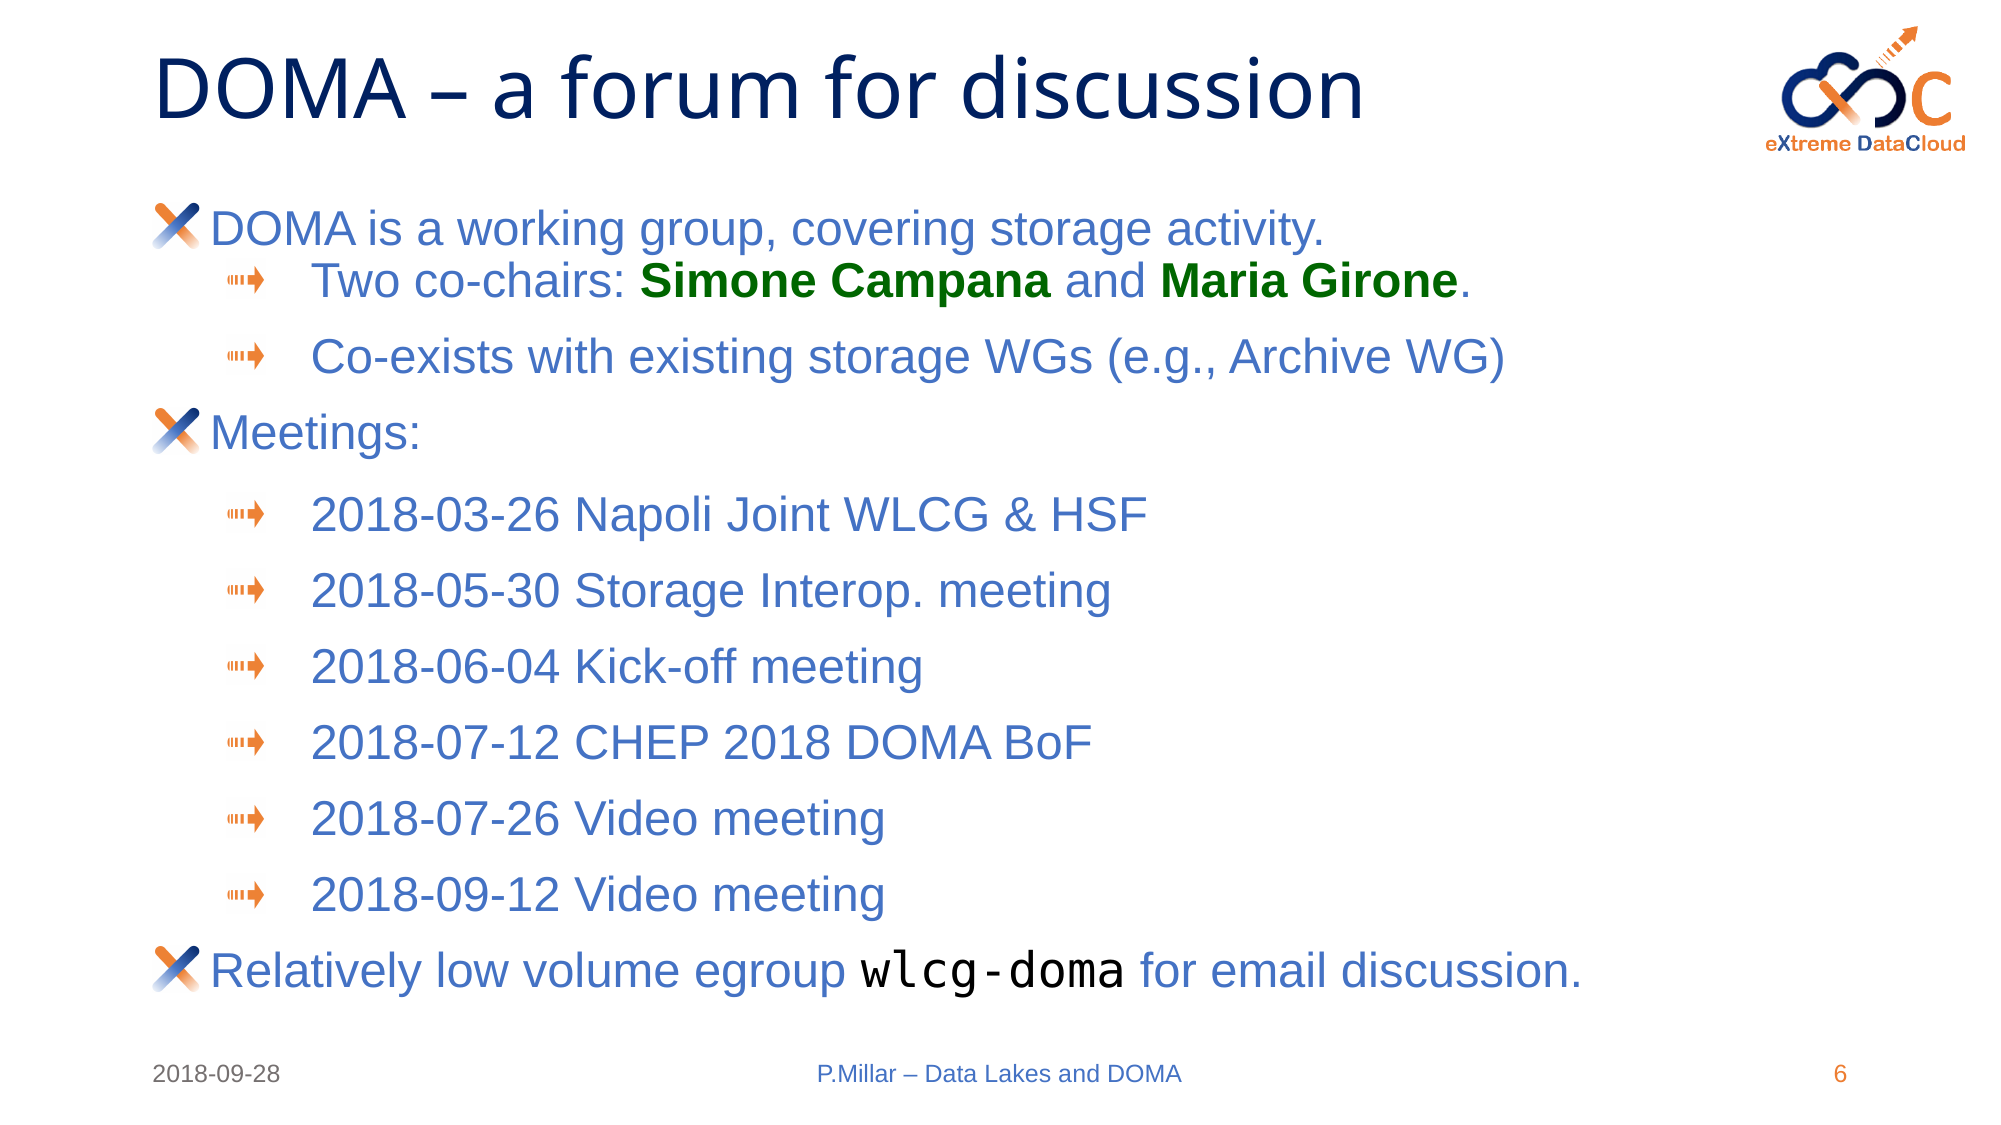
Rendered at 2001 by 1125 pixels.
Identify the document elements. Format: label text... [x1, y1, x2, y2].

slide_number <number> [1412, 1042, 1863, 1103]
footer P.Millar – Data Lakes and DOMA [662, 1042, 1338, 1103]
slide_number 2018-09-28 [137, 1042, 588, 1103]
list DOMA is a working group, covering storage activity. Two co-chairs: Simone Campana and Maria Girone. Co-exists with existing storage WGs (e.g., Archive WG) Meetings: 2018-03-26 Napoli Joint WLCG & HSF 2018-05-30 Storage Interop. meeting 2018-06-04 Kick-off meeting 2018-07-12 CHEP 2018 DOMA BoF 2018-07-26 Video meeting 2018-09-12 Video meeting Relatively low volume egroup wlcg-doma for email discussion. [137, 189, 1863, 1014]
title DOMA – a forum for discussion [137, 18, 1777, 152]
picture [1740, 18, 1985, 170]
